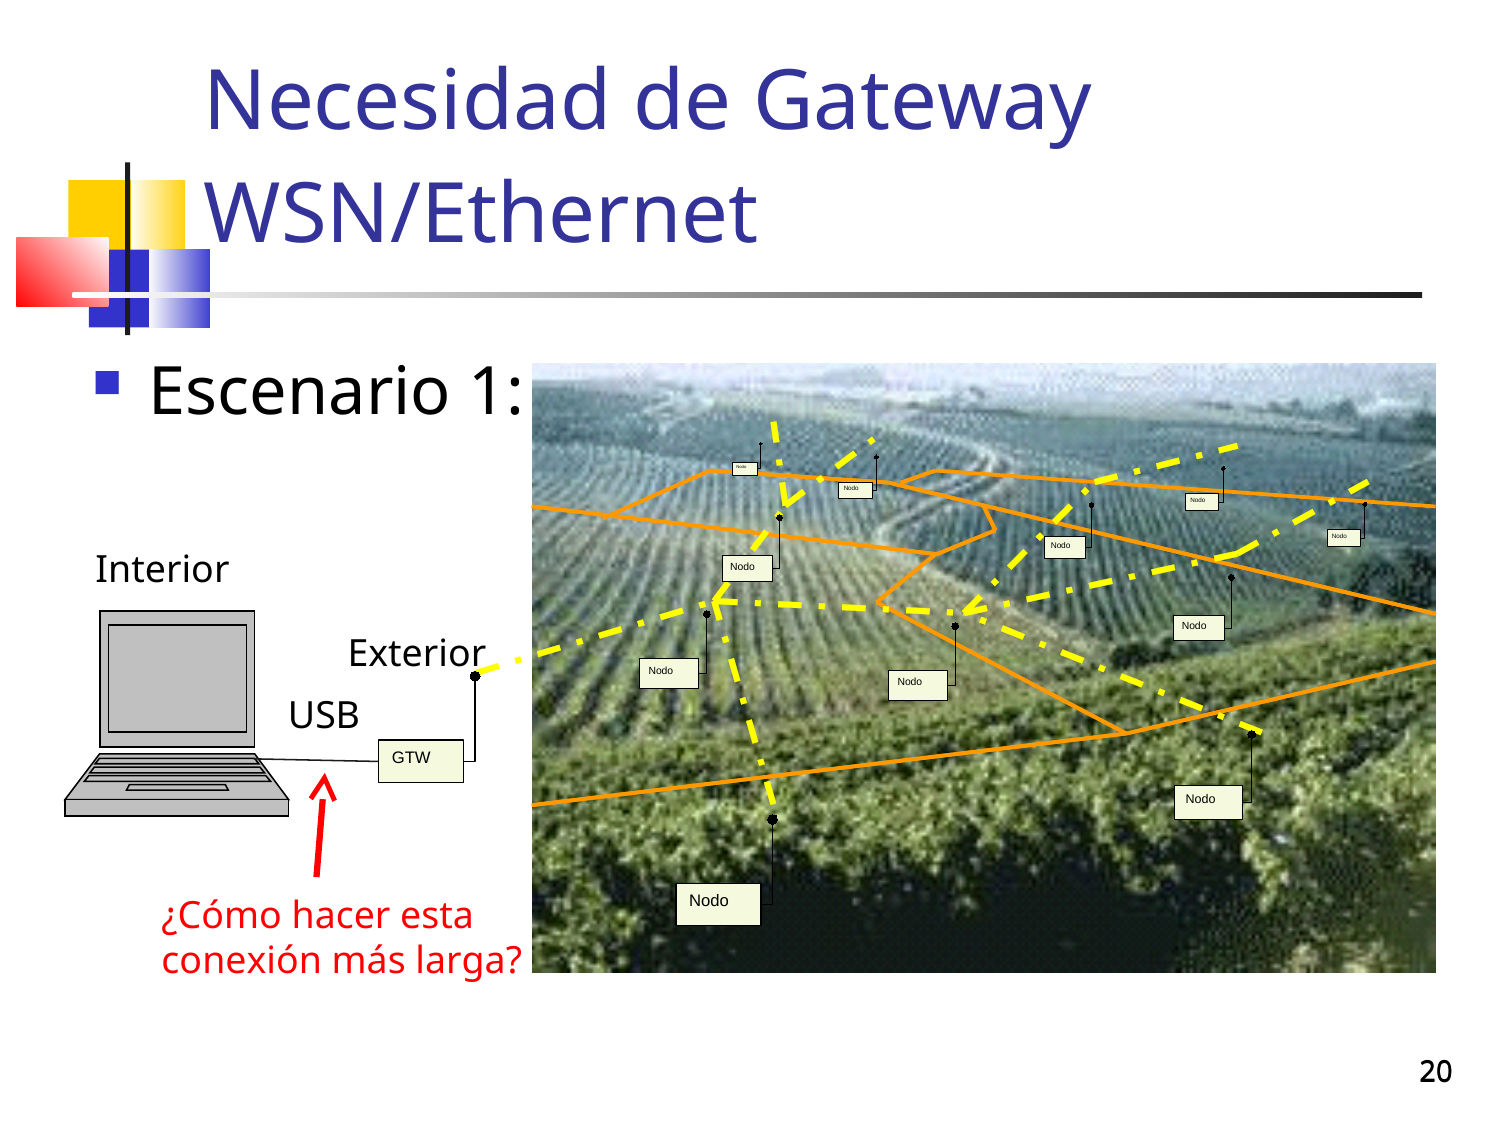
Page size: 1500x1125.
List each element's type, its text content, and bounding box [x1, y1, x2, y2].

text_box [1133, 467, 1141, 475]
text_box [1195, 451, 1203, 459]
text_box [1238, 721, 1263, 739]
text_box [598, 626, 623, 639]
text_box GTW [391, 746, 431, 767]
text_box [774, 511, 783, 521]
text_box [1327, 497, 1336, 506]
text_box [1271, 528, 1280, 537]
text_box ¿Cómo hacer esta conexión más larga? [146, 883, 538, 989]
text_box [1186, 494, 1218, 510]
text_box [775, 459, 783, 466]
text_box [750, 529, 769, 552]
text_box [889, 671, 947, 700]
picture [882, 509, 1436, 731]
text_box [99, 610, 255, 748]
text_box [1000, 625, 1025, 640]
text_box [979, 616, 987, 625]
text_box Interior [80, 537, 245, 598]
text_box [1007, 549, 1028, 570]
text_box [778, 601, 802, 609]
text_box [770, 421, 780, 443]
text_box [1348, 478, 1370, 495]
picture [532, 509, 1117, 803]
text_box [764, 780, 777, 805]
text_box [1128, 573, 1136, 581]
text_box [1328, 530, 1360, 546]
text_box [754, 600, 761, 607]
text_box [698, 601, 706, 609]
text_box [1228, 574, 1235, 581]
text_box [1045, 537, 1085, 558]
text_box [1119, 673, 1144, 688]
list Escenario 1: [77, 335, 1353, 1011]
text_box [1175, 786, 1242, 819]
text_box [757, 758, 765, 766]
text_box [767, 814, 778, 825]
text_box [1093, 473, 1119, 485]
text_box [379, 741, 463, 782]
text_box [514, 656, 522, 664]
text_box [728, 658, 741, 683]
text_box [834, 450, 857, 470]
text_box [1217, 712, 1225, 720]
text_box [990, 577, 999, 587]
text_box Exterior [333, 620, 502, 682]
text_box [1213, 539, 1260, 562]
text_box [746, 719, 759, 744]
text_box [1151, 564, 1176, 576]
text_box Nodo [730, 559, 756, 573]
text_box [739, 697, 747, 705]
text_box [961, 594, 988, 616]
text_box [816, 475, 825, 484]
text_box Nodo [897, 675, 923, 689]
text_box [1003, 600, 1011, 608]
text_box USB [273, 683, 376, 744]
text_box Nodo [1331, 532, 1347, 540]
picture [620, 473, 992, 552]
text_box [659, 607, 684, 621]
text_box [721, 635, 730, 644]
text_box [818, 603, 825, 610]
picture [906, 473, 1436, 611]
text_box [536, 644, 561, 657]
text_box [1052, 503, 1073, 525]
text_box [1179, 697, 1204, 712]
text_box [1035, 532, 1044, 541]
text_box [1060, 649, 1085, 664]
text_box [677, 884, 760, 925]
text_box [779, 482, 806, 508]
text_box <number> [1155, 1024, 1468, 1100]
text_box Nodo [689, 889, 730, 910]
text_box Nodo [1181, 619, 1207, 633]
text_box [867, 436, 876, 445]
text_box [906, 607, 930, 615]
text_box [1292, 508, 1316, 526]
text_box [882, 606, 889, 613]
text_box [946, 609, 954, 616]
text_box [1026, 591, 1051, 603]
text_box [1191, 559, 1199, 567]
text_box [1088, 577, 1113, 589]
text_box [1157, 688, 1166, 697]
text_box [576, 638, 584, 646]
text_box [637, 619, 645, 627]
text_box [1081, 487, 1090, 496]
text_box Nodo [1185, 790, 1216, 806]
text_box Nodo [648, 663, 674, 677]
text_box [951, 622, 959, 630]
text_box [1174, 616, 1224, 640]
text_box Nodo [843, 484, 859, 493]
text_box [640, 659, 698, 688]
text_box [723, 556, 772, 581]
text_box [703, 610, 711, 618]
text_box [842, 604, 866, 612]
text_box [1156, 457, 1180, 470]
picture [532, 363, 1436, 513]
text_box [711, 582, 738, 621]
text_box [1038, 640, 1047, 649]
picture [532, 664, 1436, 973]
text_box [1218, 443, 1239, 454]
title Necesidad de Gateway WSN/Ethernet [188, 35, 1269, 276]
text_box [1098, 664, 1106, 673]
text_box Nodo [1190, 496, 1206, 504]
text_box [65, 753, 289, 816]
text_box [839, 483, 872, 498]
text_box [733, 463, 757, 475]
text_box [1065, 586, 1073, 594]
text_box Nodo [1050, 540, 1071, 551]
